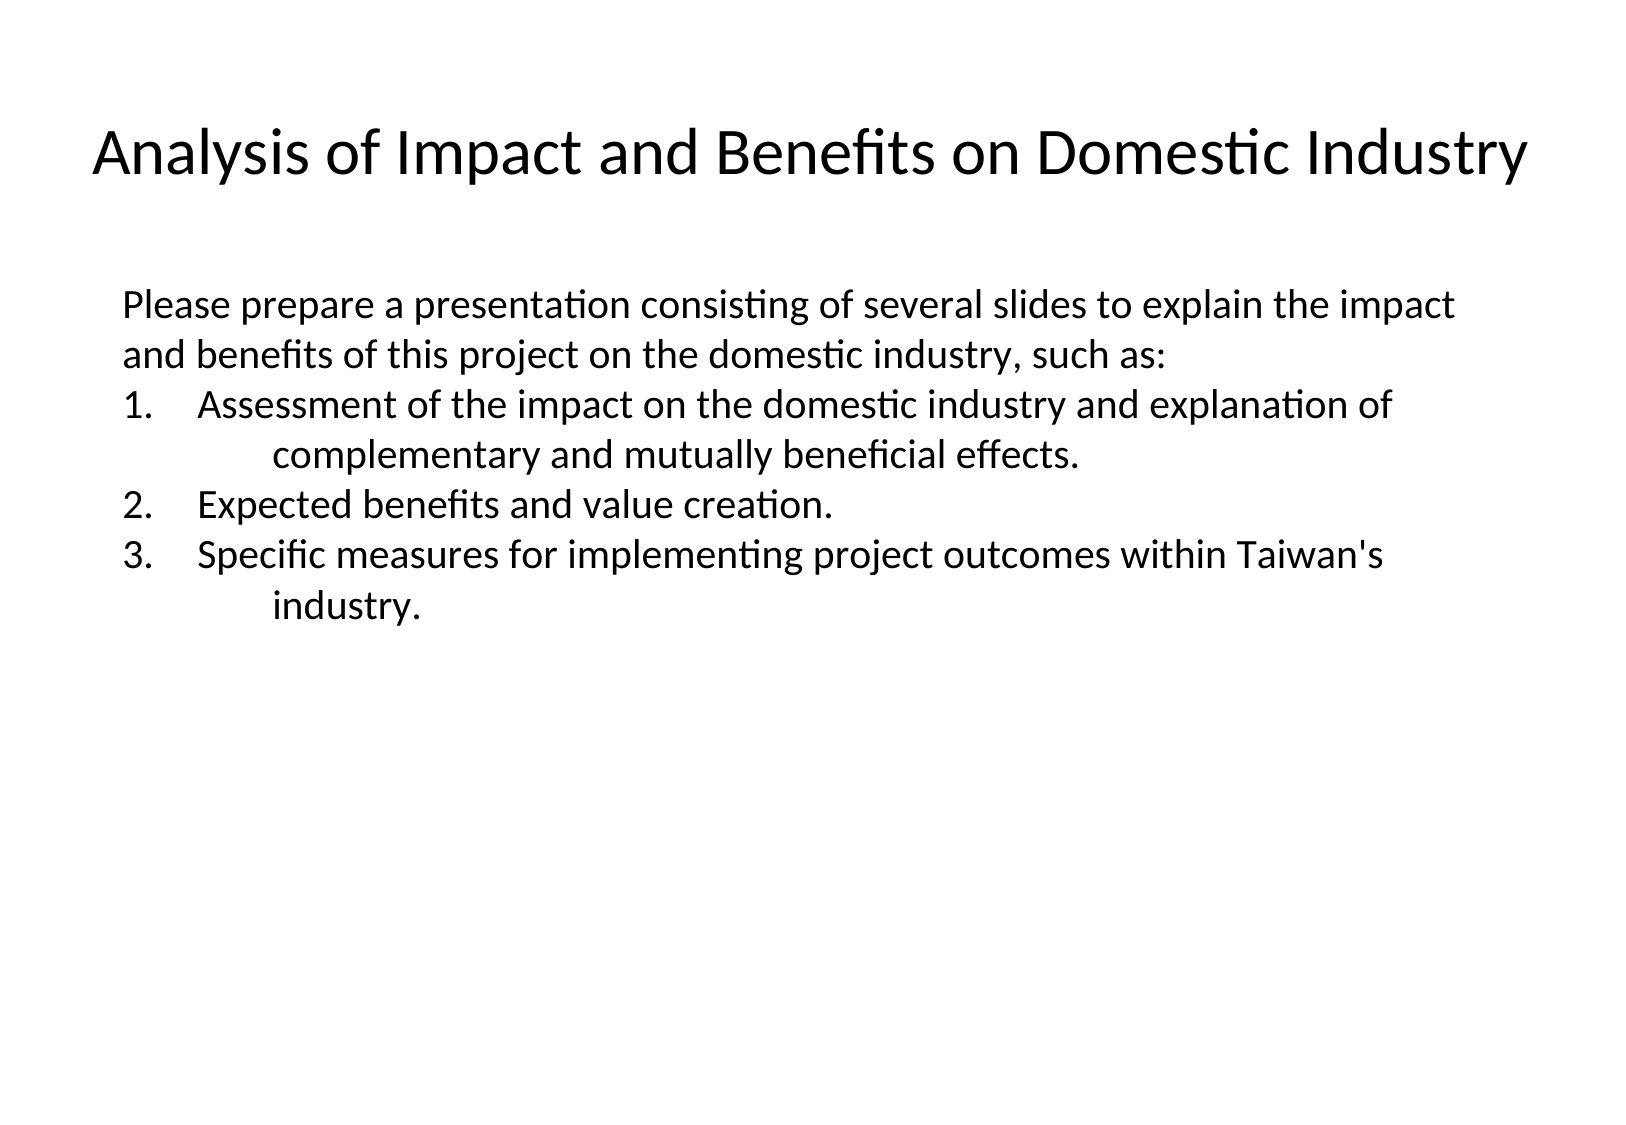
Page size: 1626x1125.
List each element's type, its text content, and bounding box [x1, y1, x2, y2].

text_box Please prepare a presentation consisting of several slides to explain the impact and benefits of this project on the domestic industry, such as: Assessment of the impact on the domestic industry and explanation of complementary and mutually beneficial effects. Expected benefits and value creation. Specific measures for implementing project outcomes within Taiwan's industry. [107, 269, 1483, 1049]
title Analysis of Impact and Benefits on Domestic Industry [77, 99, 1566, 194]
